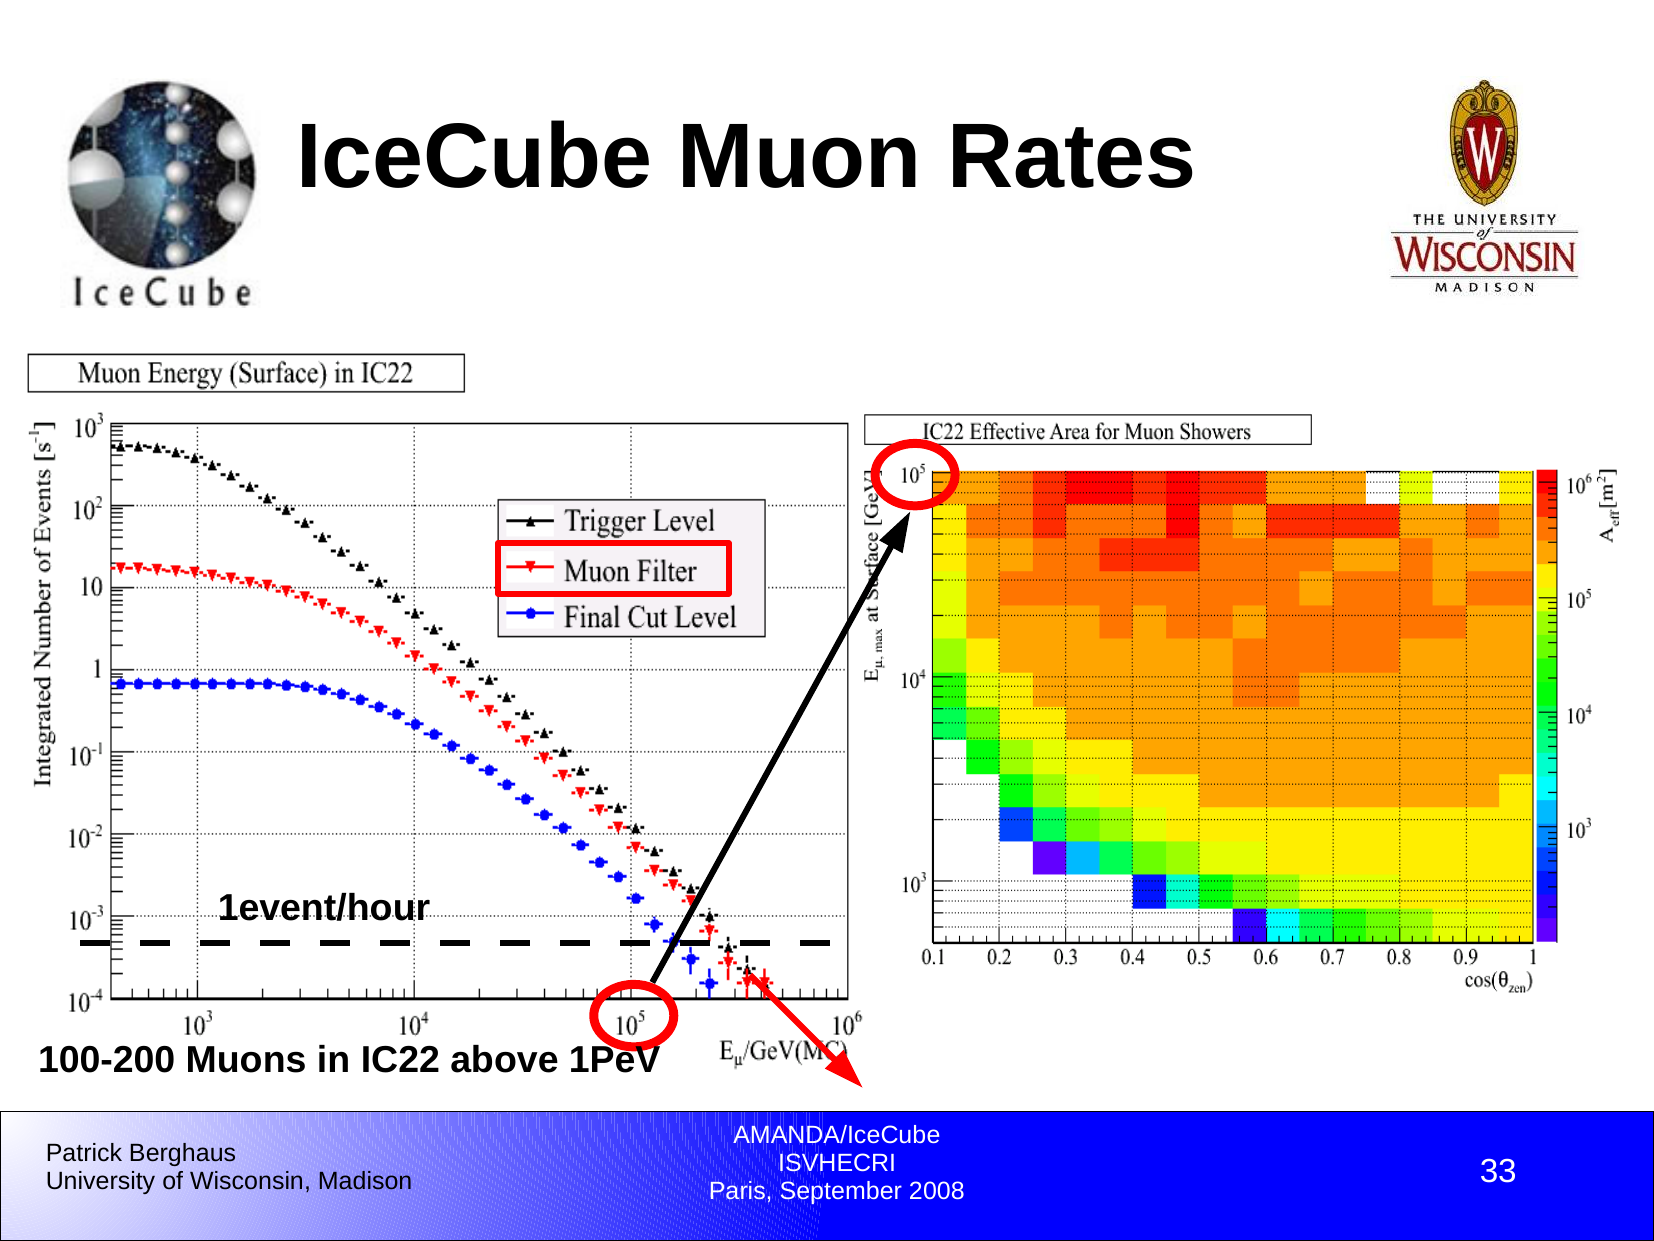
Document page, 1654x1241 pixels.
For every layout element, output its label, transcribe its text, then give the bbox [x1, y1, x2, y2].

text_box 100-200 Muons in IC22 above 1PeV [23, 1031, 675, 1103]
picture [19, 351, 1622, 1071]
text_box IceCube Muon Rates [281, 97, 1213, 251]
picture [60, 78, 263, 308]
picture [1381, 76, 1585, 310]
text_box 1event/hour [203, 878, 445, 951]
picture [880, 448, 950, 501]
picture [599, 989, 669, 1031]
